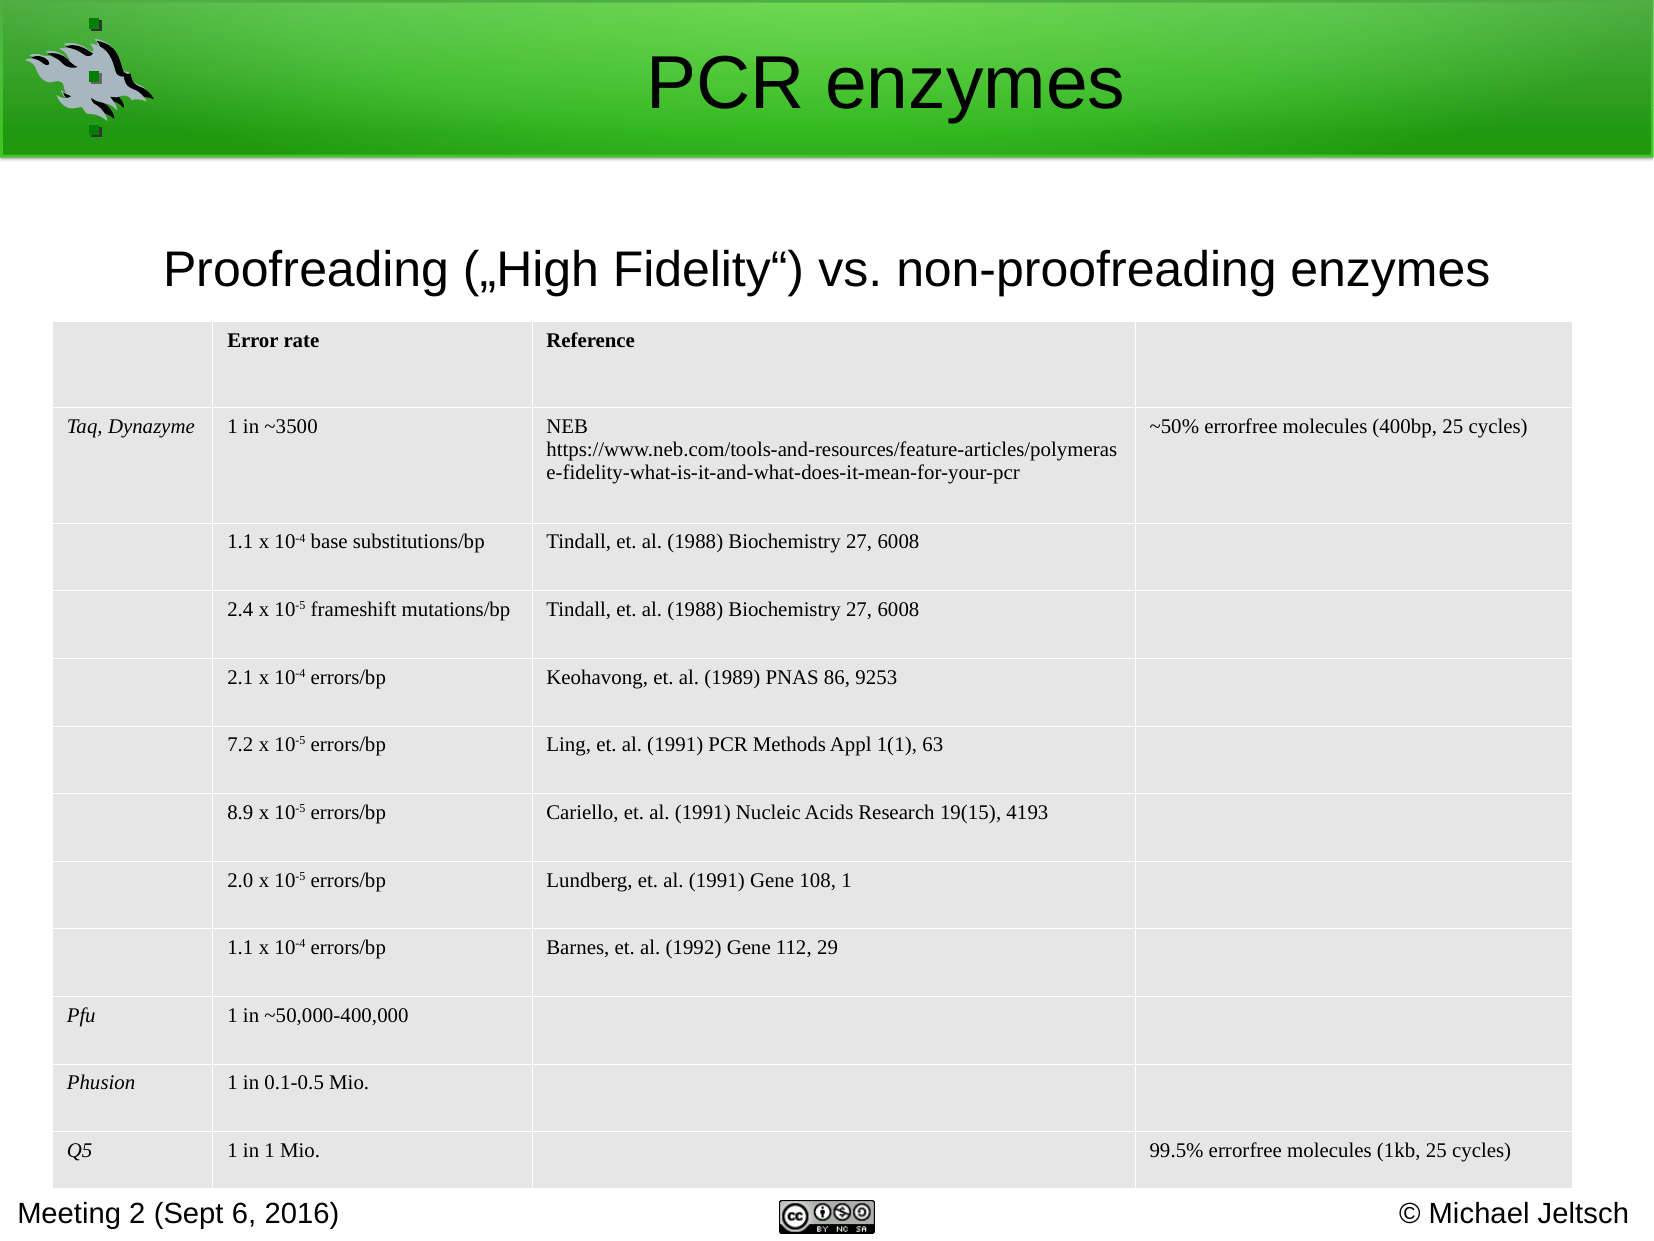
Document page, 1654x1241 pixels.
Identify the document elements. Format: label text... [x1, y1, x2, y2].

table_cell Ling, et. al. (1991) PCR Methods Appl 1(1), 63 [533, 727, 1135, 793]
table_header [1136, 322, 1572, 407]
title PCR enzymes [555, 11, 1217, 154]
table_cell 1.1 x 10-4 errors/bp [213, 929, 532, 996]
picture [779, 1200, 875, 1234]
table_cell [533, 1065, 1135, 1131]
table_cell [53, 659, 212, 726]
table_cell Barnes, et. al. (1992) Gene 112, 29 [533, 929, 1135, 996]
table_cell [1136, 727, 1572, 793]
table_cell [1136, 1065, 1572, 1131]
table_cell [1136, 997, 1572, 1064]
table_cell [1136, 524, 1572, 590]
table_header Error rate [213, 322, 532, 407]
table_cell NEB https://www.neb.com/tools-and-resources/feature-articles/polymerase-fidelity-what-is-it-and-what-does-it-mean-for-your-pcr [533, 408, 1135, 523]
text_box Proofreading („High Fidelity“) vs. non-proofreading enzymes [148, 234, 1506, 310]
table_cell [1136, 591, 1572, 658]
table_cell 8.9 x 10-5 errors/bp [213, 794, 532, 861]
table_cell [1136, 929, 1572, 996]
table_cell [53, 929, 212, 996]
table_cell 1 in ~3500 [213, 408, 532, 523]
table_header Reference [533, 322, 1135, 407]
table_cell 1 in 0.1-0.5 Mio. [213, 1065, 532, 1131]
table_cell [1136, 862, 1572, 928]
table_cell Tindall, et. al. (1988) Biochemistry 27, 6008 [533, 524, 1135, 590]
table_cell [53, 727, 212, 793]
table_cell 2.1 x 10-4 errors/bp [213, 659, 532, 726]
table_cell Lundberg, et. al. (1991) Gene 108, 1 [533, 862, 1135, 928]
table_cell ~50% errorfree molecules (400bp, 25 cycles) [1136, 408, 1572, 523]
table_cell Taq, Dynazyme [53, 408, 212, 523]
table_cell [533, 997, 1135, 1064]
table_cell [53, 524, 212, 590]
table_cell Cariello, et. al. (1991) Nucleic Acids Research 19(15), 4193 [533, 794, 1135, 861]
table_cell [53, 794, 212, 861]
table_cell 1.1 x 10-4 base substitutions/bp [213, 524, 532, 590]
table_cell [1136, 794, 1572, 861]
table_cell [1136, 659, 1572, 726]
table_header [53, 322, 212, 407]
table_cell 1 in ~50,000-400,000 [213, 997, 532, 1064]
table_cell 2.0 x 10-5 errors/bp [213, 862, 532, 928]
table_cell 99.5% errorfree molecules (1kb, 25 cycles) [1136, 1132, 1572, 1188]
table_cell [53, 862, 212, 928]
table_cell 7.2 x 10-5 errors/bp [213, 727, 532, 793]
table_cell Pfu [53, 997, 212, 1064]
table_cell [53, 591, 212, 658]
table_cell Keohavong, et. al. (1989) PNAS 86, 9253 [533, 659, 1135, 726]
table_cell Tindall, et. al. (1988) Biochemistry 27, 6008 [533, 591, 1135, 658]
table_cell 2.4 x 10-5 frameshift mutations/bp [213, 591, 532, 658]
table_cell [533, 1132, 1135, 1188]
table_cell 1 in 1 Mio. [213, 1132, 532, 1188]
table_cell Phusion [53, 1065, 212, 1131]
table_cell Q5 [53, 1132, 212, 1188]
